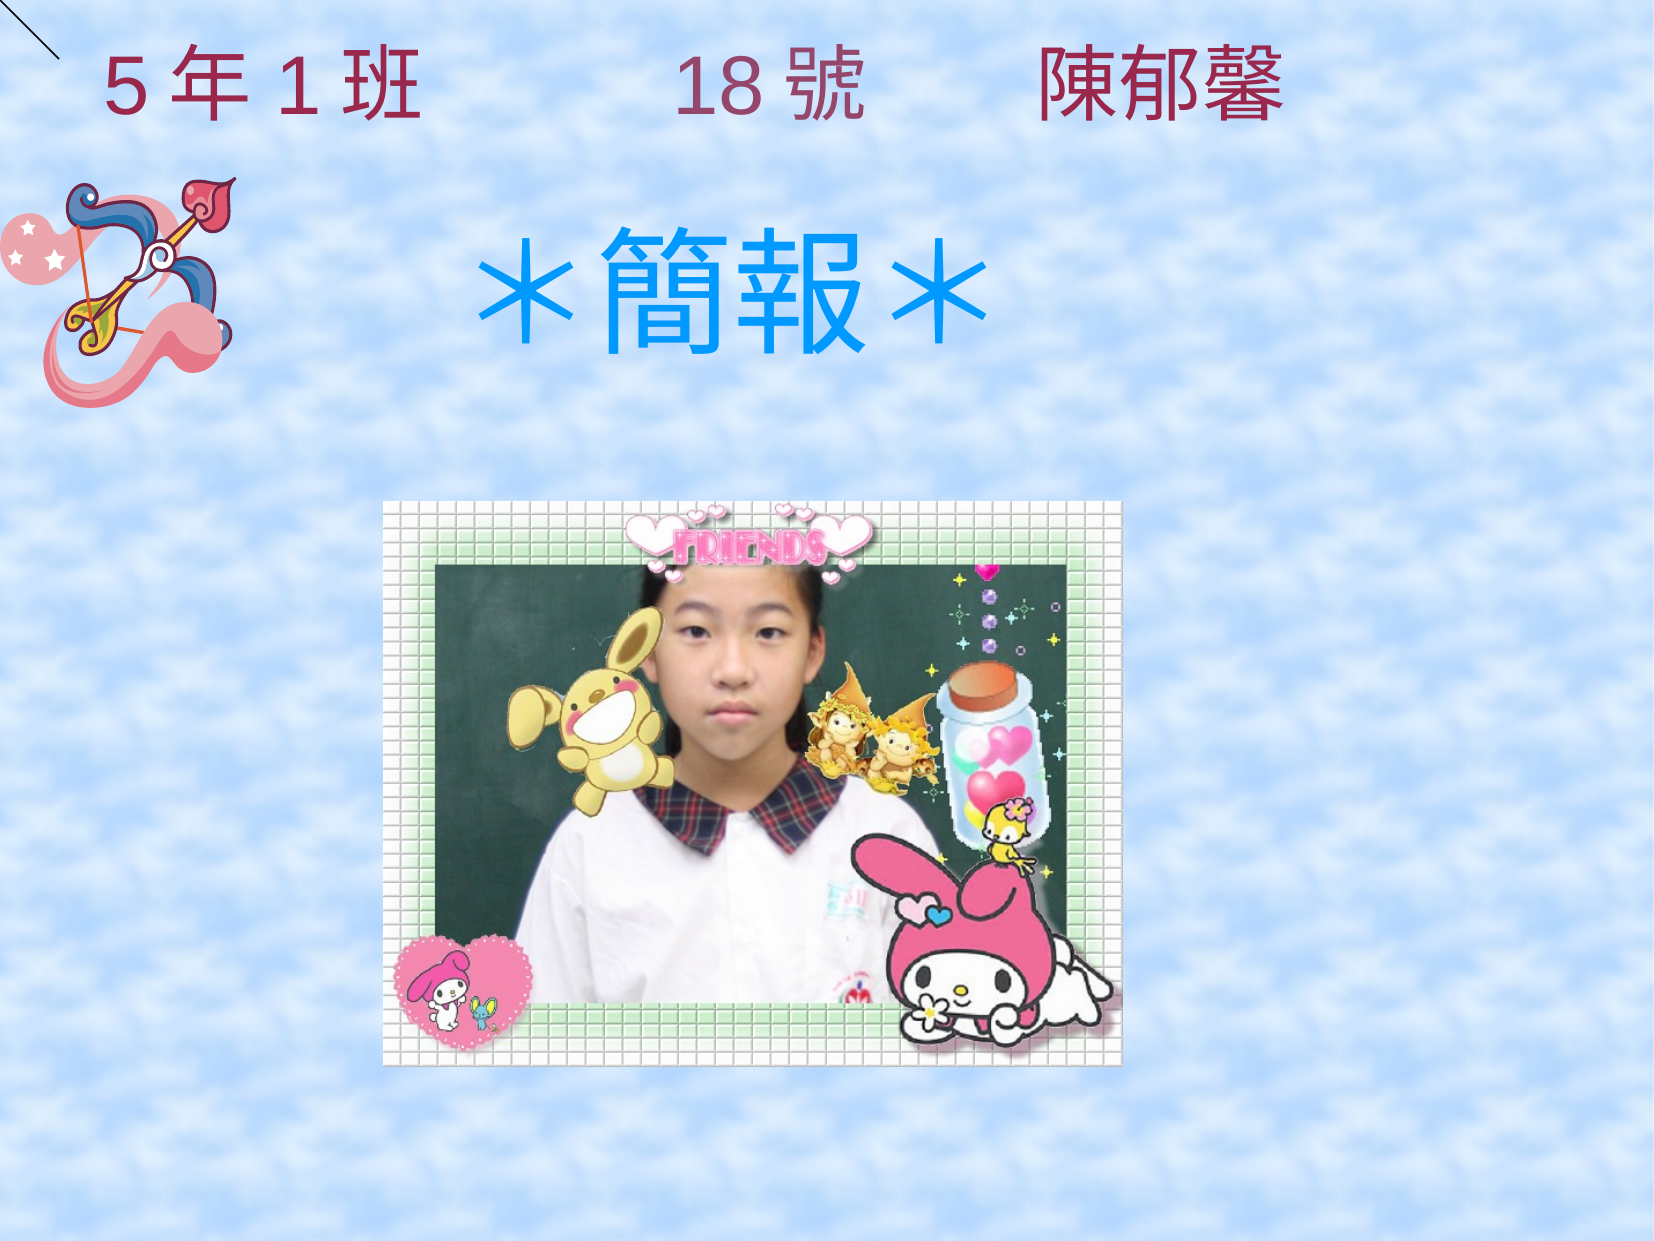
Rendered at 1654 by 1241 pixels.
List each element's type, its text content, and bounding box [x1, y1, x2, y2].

text_box 5年1班 18號 陳郁馨 [88, 10, 1654, 119]
picture [0, 0, 1654, 1241]
text_box ＊簡報＊ [442, 177, 1182, 358]
